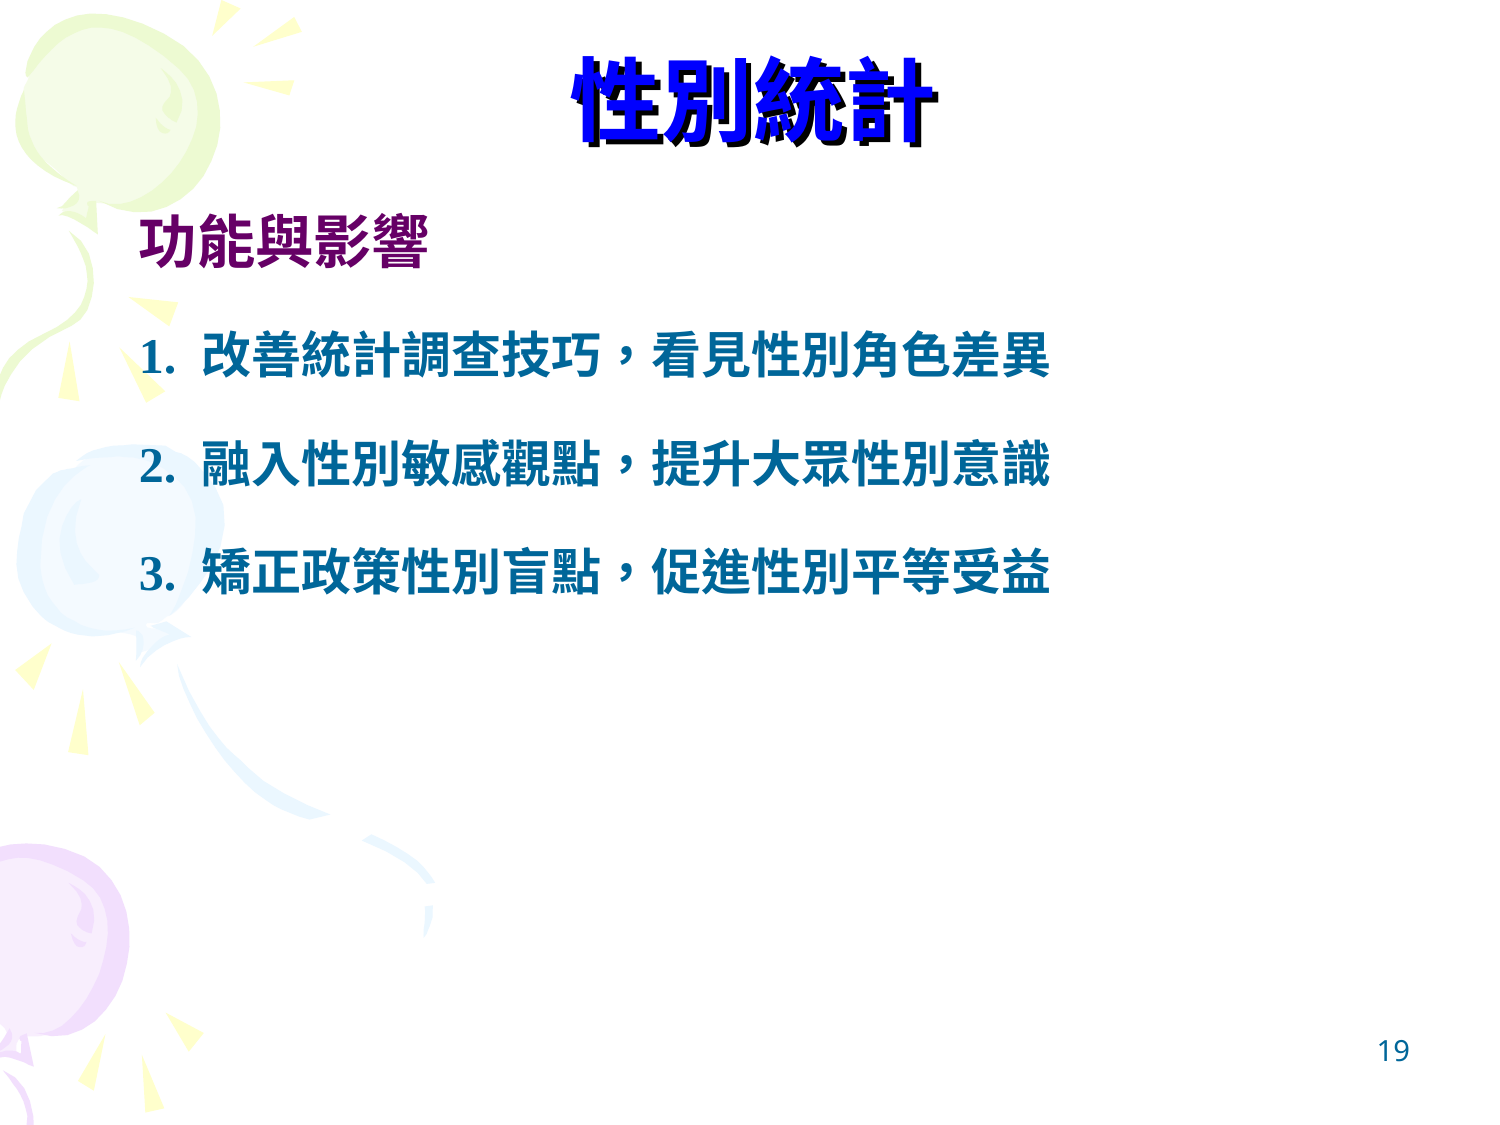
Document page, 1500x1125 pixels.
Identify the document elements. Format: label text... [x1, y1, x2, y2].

title 性別統計 [76, 54, 1430, 162]
list 功能與影響 1. 改善統計調查技巧，看見性別角色差異 2. 融入性別敏感觀點，提升大眾性別意識 3. 矯正政策性別盲點，促進性別平等受益 [123, 184, 1329, 994]
text_box <編號> [1074, 1024, 1426, 1100]
